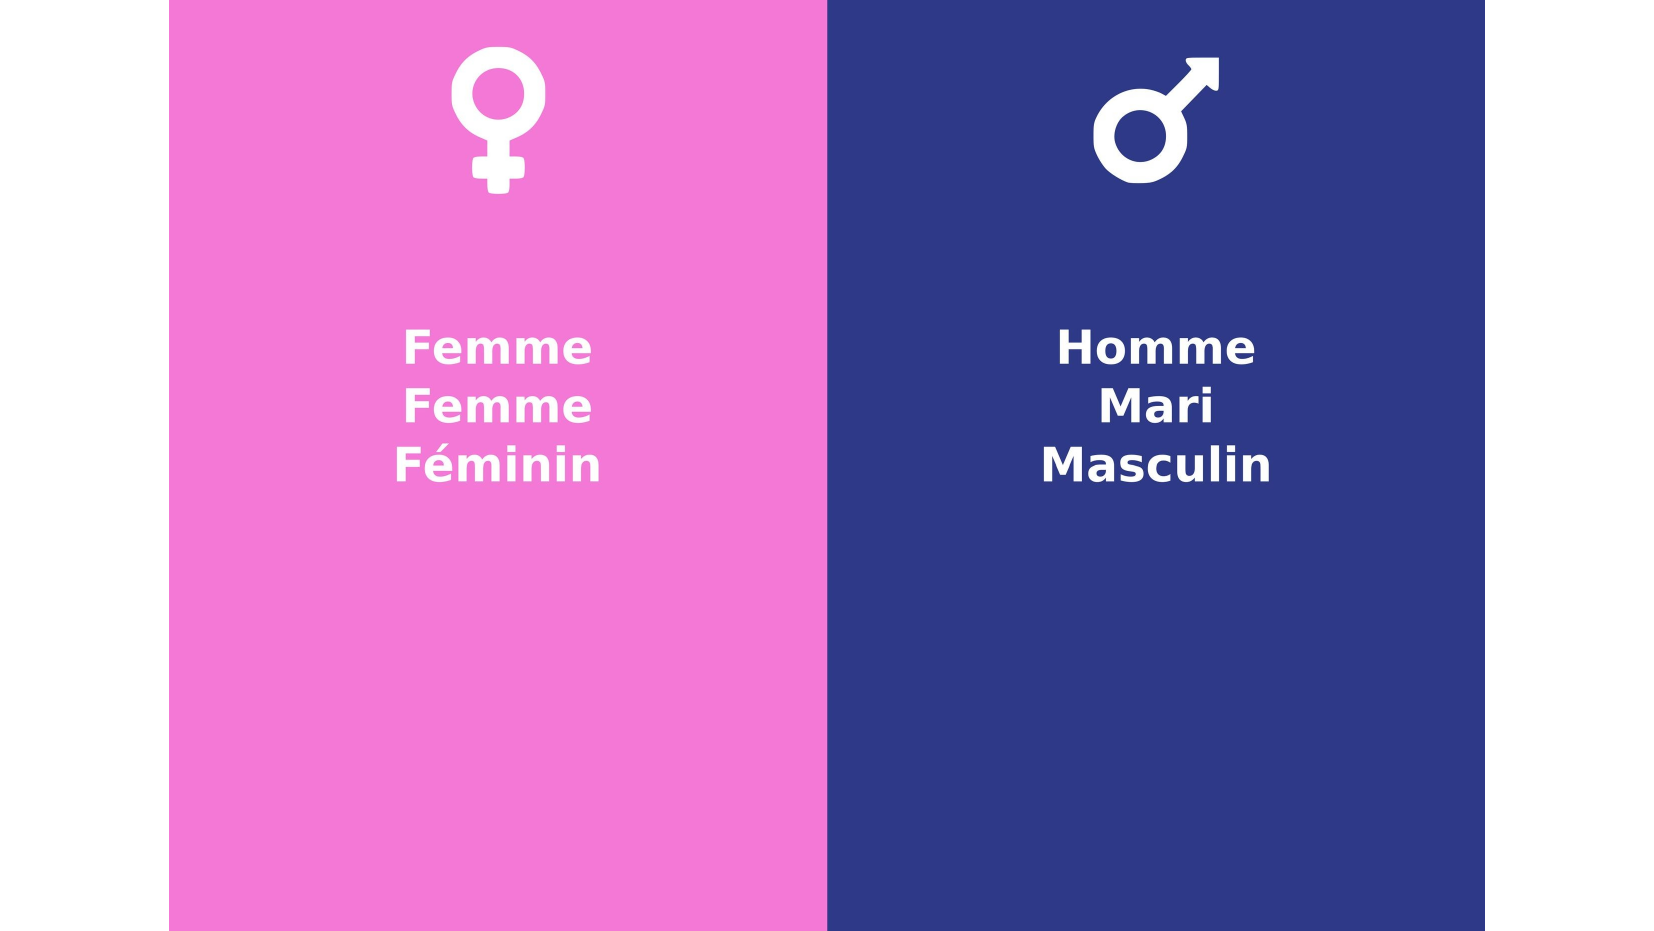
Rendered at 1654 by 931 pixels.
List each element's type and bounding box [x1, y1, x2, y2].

picture [169, 0, 1485, 931]
